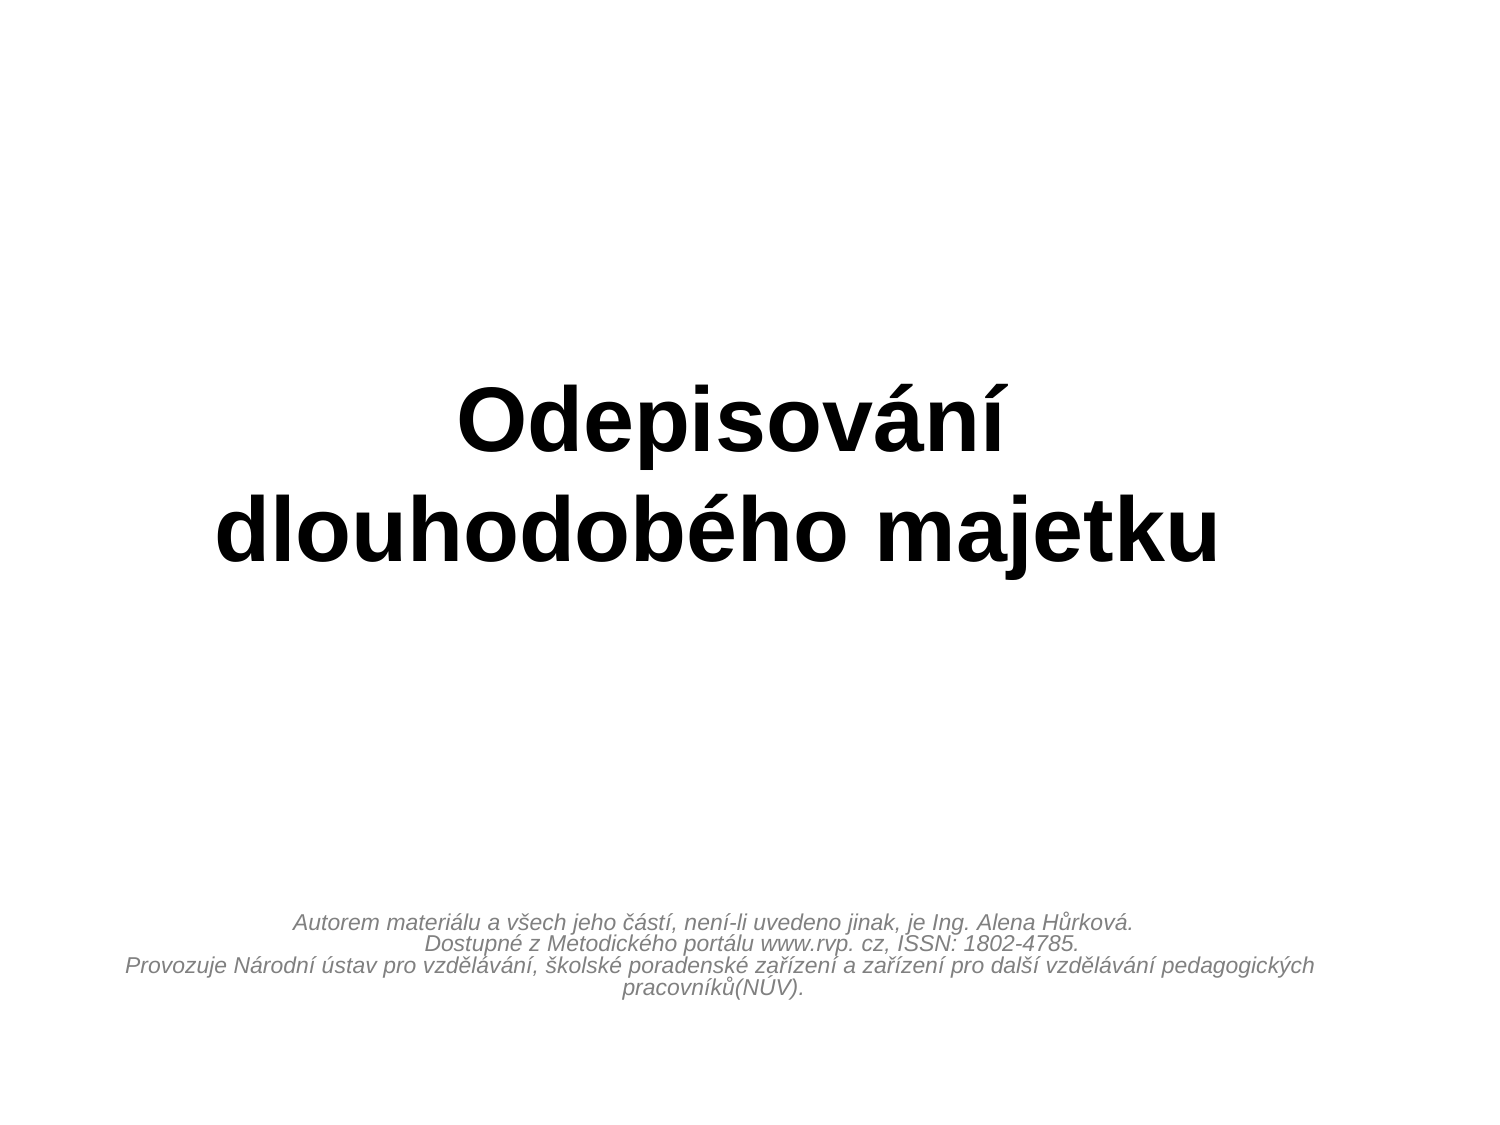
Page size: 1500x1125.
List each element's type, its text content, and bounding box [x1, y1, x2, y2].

title Odepisování dlouhodobého majetku [100, 349, 1388, 591]
text_box Autorem materiálu a všech jeho částí, není-li uvedeno jinak, je Ing. Alena Hůrková. Dostupné z Metodického portálu www.rvp. cz, ISSN: 1802-4785. Provozuje Národní ústav pro vzdělávání, školské poradenské zařízení a zařízení pro další vzdělávání pedagogických pracovníků(NÚV). [41, 904, 1400, 1016]
